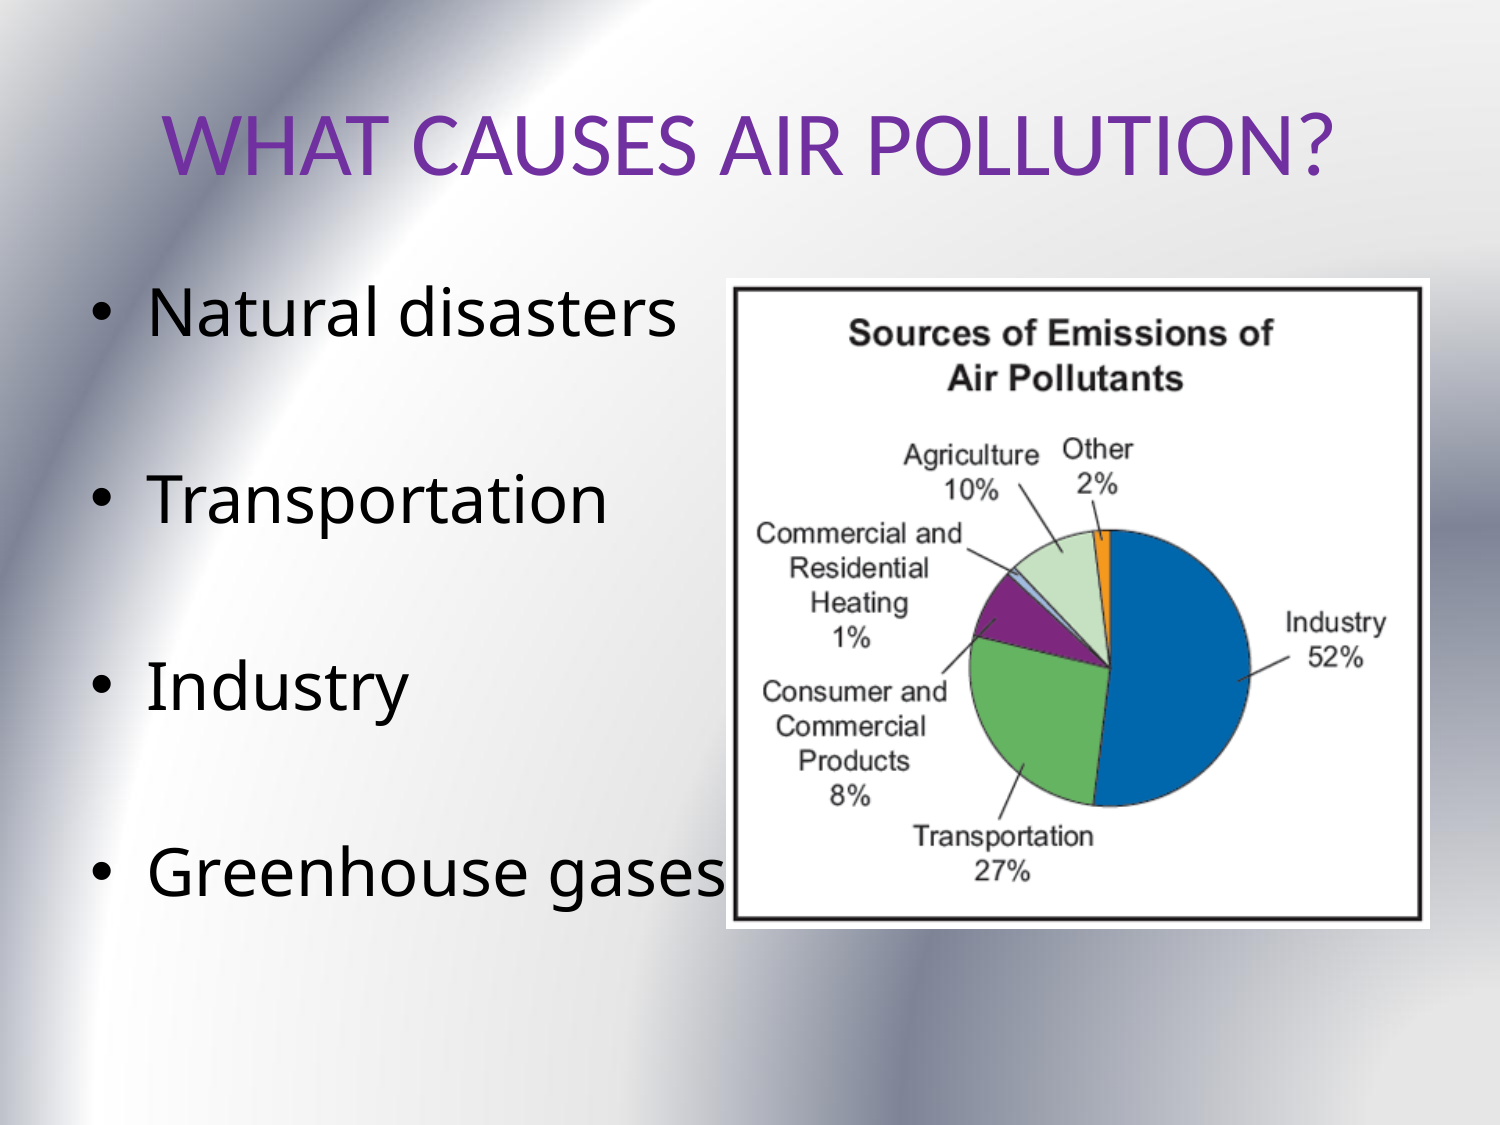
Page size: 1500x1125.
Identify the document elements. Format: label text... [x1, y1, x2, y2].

title WHAT CAUSES AIR POLLUTION? [75, 45, 1425, 233]
picture [0, 0, 1500, 1125]
list Natural disasters Transportation Industry Greenhouse gases [75, 262, 1425, 1005]
